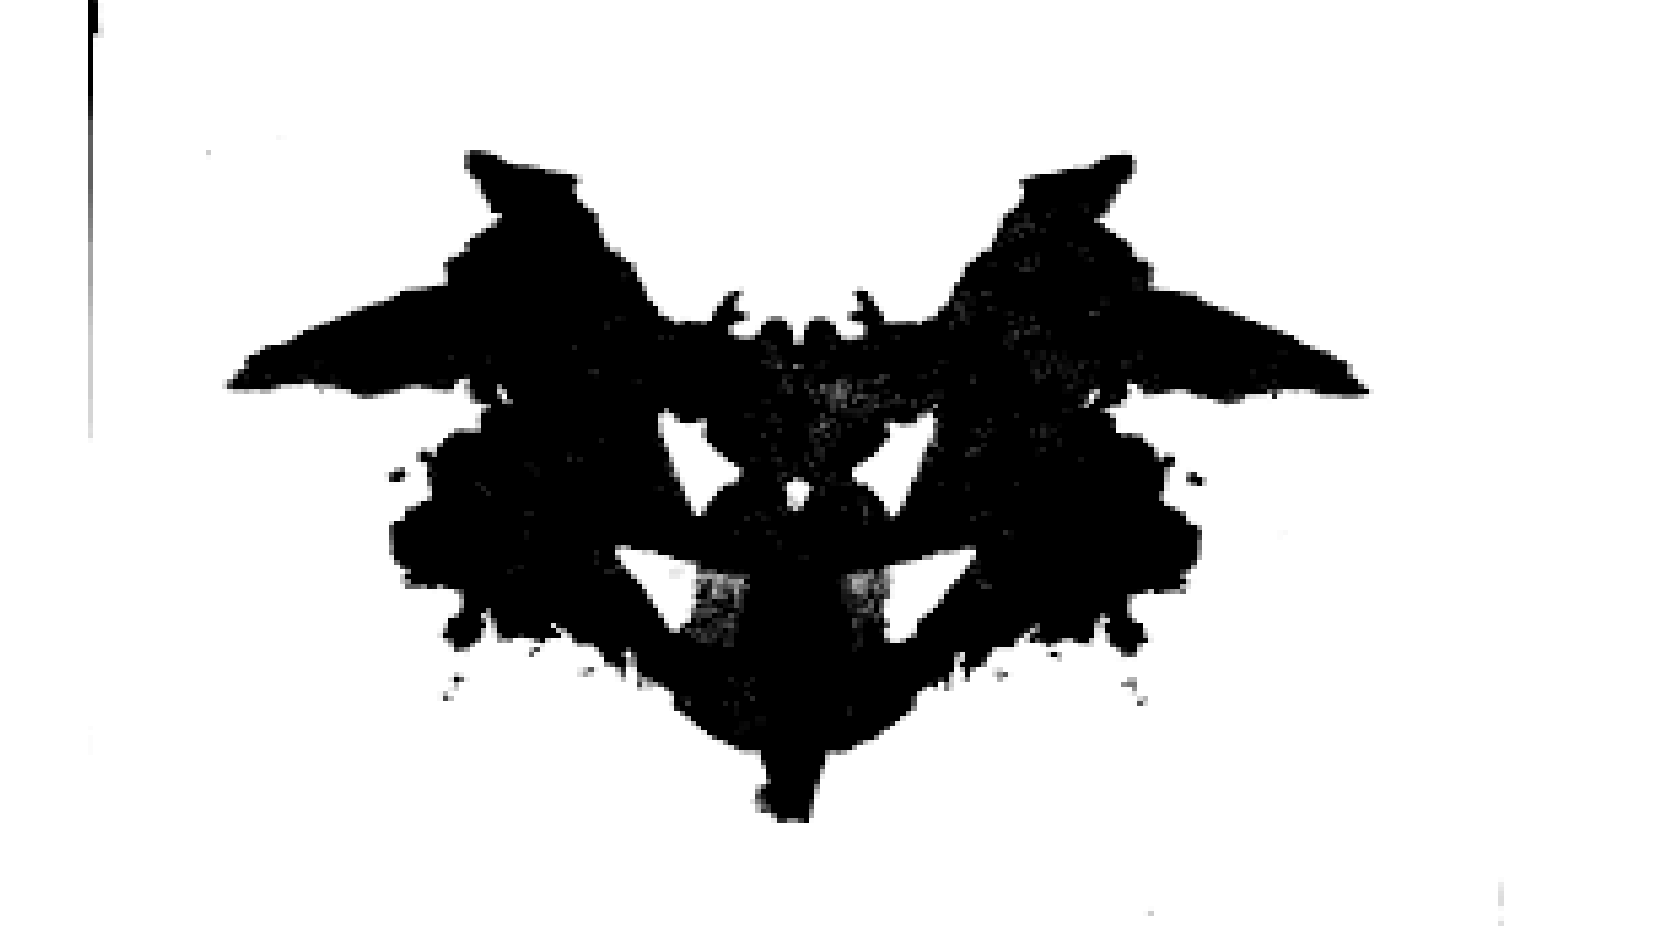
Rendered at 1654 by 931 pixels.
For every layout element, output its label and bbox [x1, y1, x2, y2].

picture [88, 0, 1504, 931]
